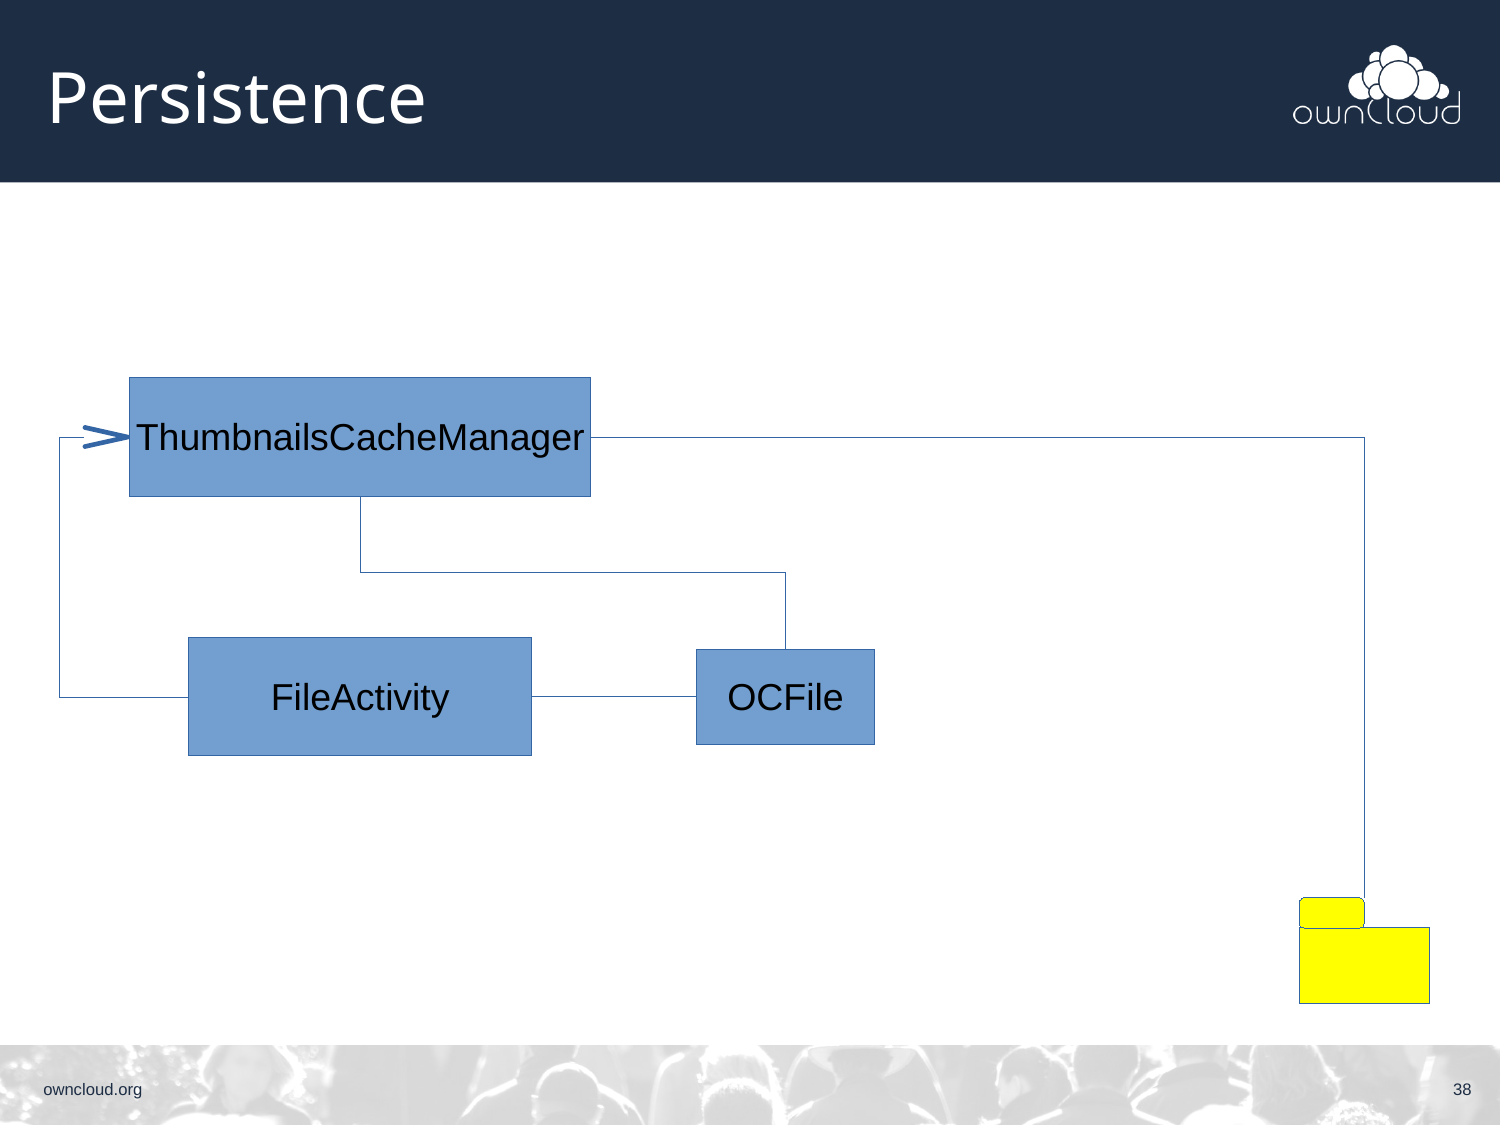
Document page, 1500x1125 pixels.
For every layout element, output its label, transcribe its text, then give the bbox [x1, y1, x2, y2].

text_box OCFile [696, 649, 875, 745]
picture [1293, 45, 1460, 124]
title Persistence [46, 5, 1258, 187]
text_box ThumbnailsCacheManager [129, 377, 591, 497]
picture [0, 1045, 1500, 1125]
text_box FileActivity [188, 637, 532, 756]
text_box [1299, 897, 1430, 1004]
